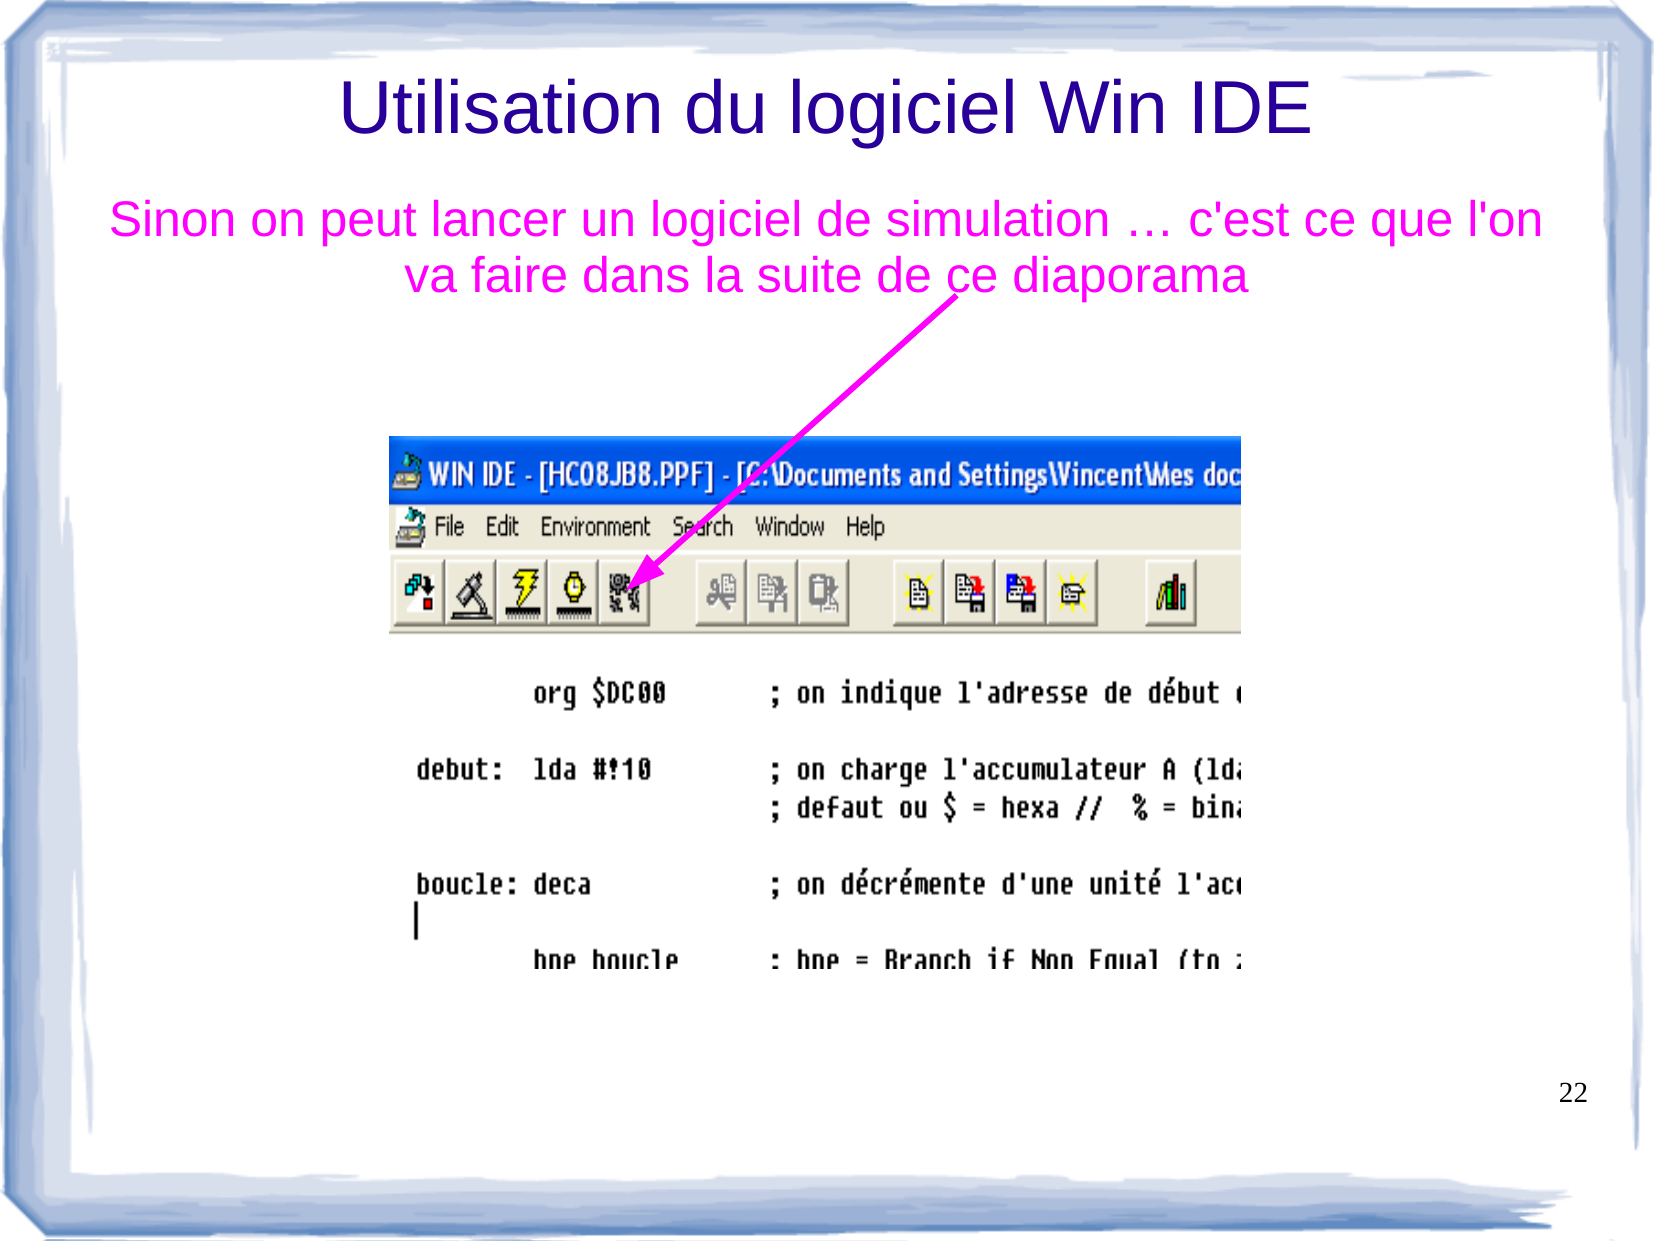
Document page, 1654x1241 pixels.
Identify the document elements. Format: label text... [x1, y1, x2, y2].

title Utilisation du logiciel Win IDE [82, 49, 1571, 166]
title Sinon on peut lancer un logiciel de simulation … c'est ce que l'on va faire dans la suite de ce diaporama [82, 188, 1571, 305]
picture [0, 0, 1654, 1241]
